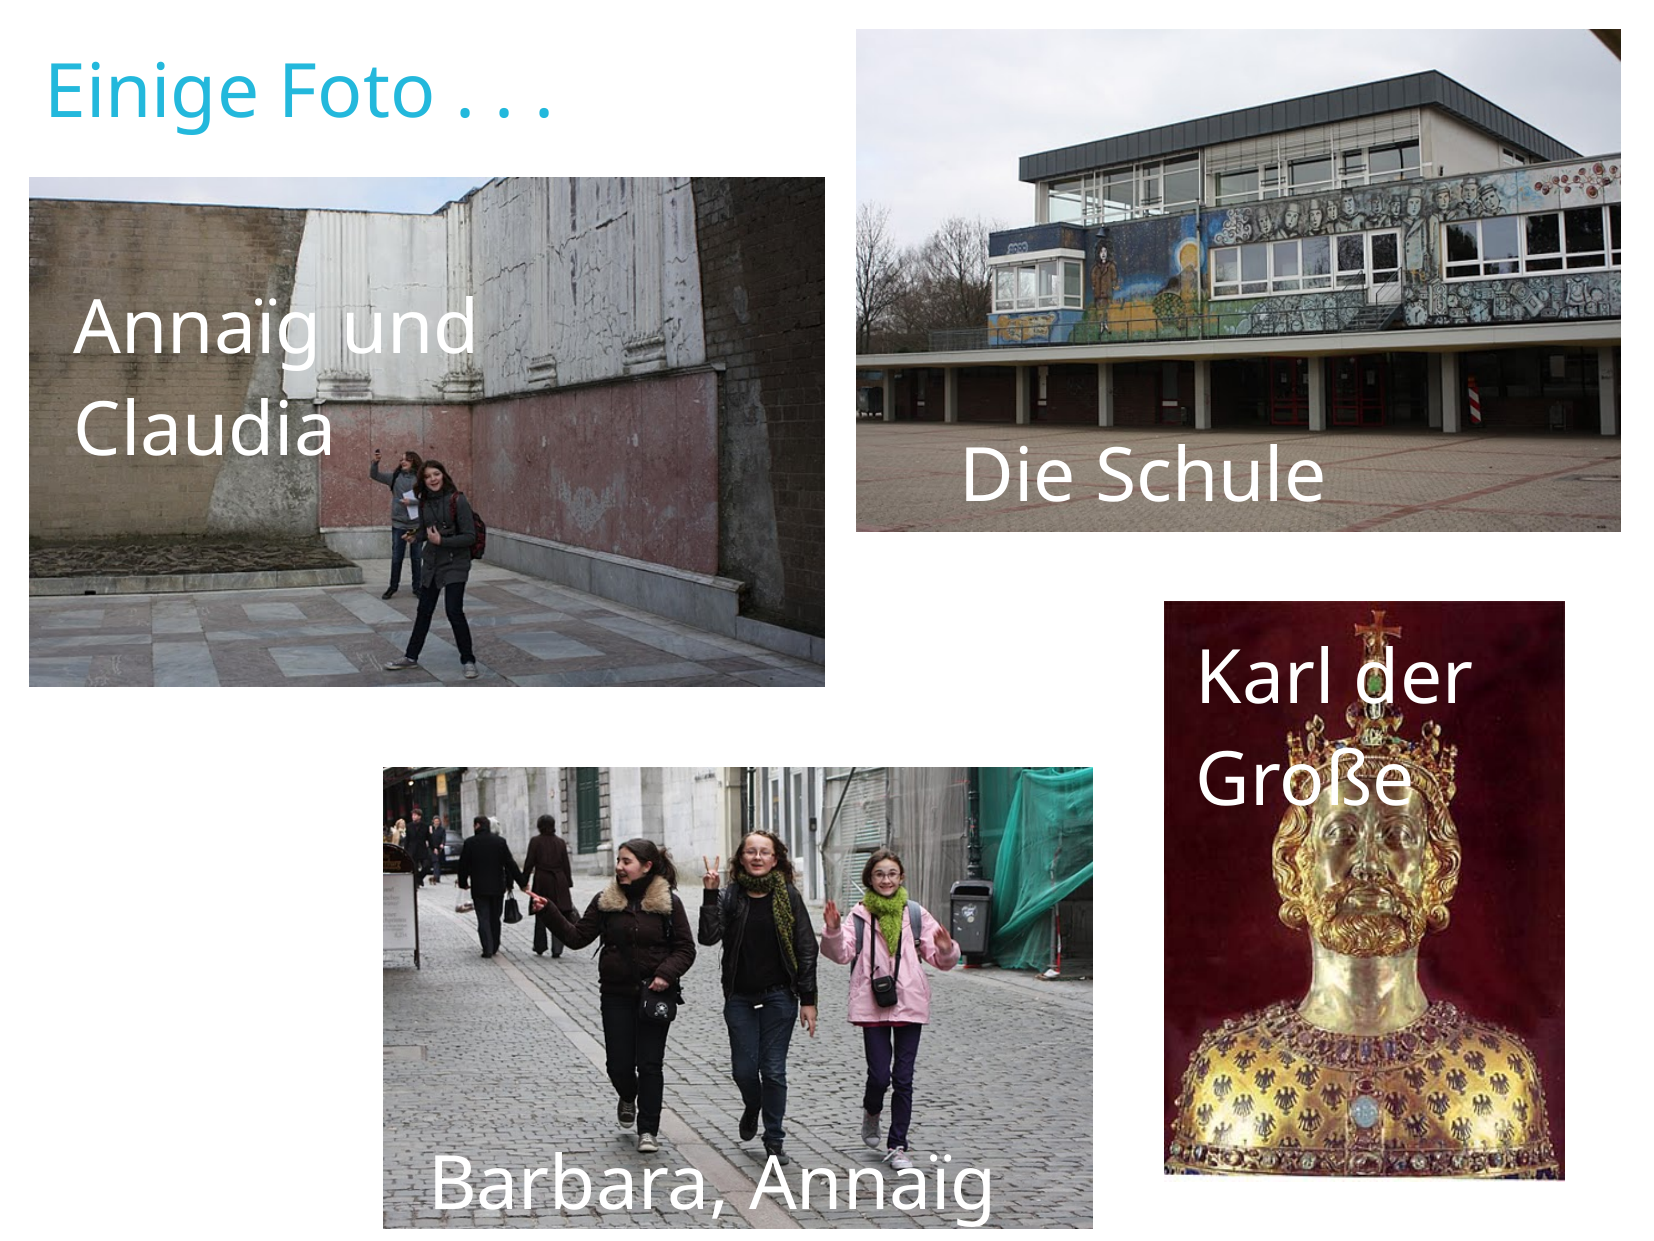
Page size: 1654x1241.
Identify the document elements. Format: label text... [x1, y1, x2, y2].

text_box Die Schule [944, 413, 1536, 507]
picture [383, 767, 1093, 1229]
picture [856, 29, 1621, 532]
text_box Annaïg und Claudia [59, 265, 709, 359]
picture [1164, 601, 1565, 1182]
text_box Einige Foto . . . [29, 29, 856, 123]
text_box Barbara, Annaïg und Bilitis [413, 1122, 1093, 1215]
picture [29, 177, 825, 687]
text_box Karl der Große [1181, 615, 1565, 709]
